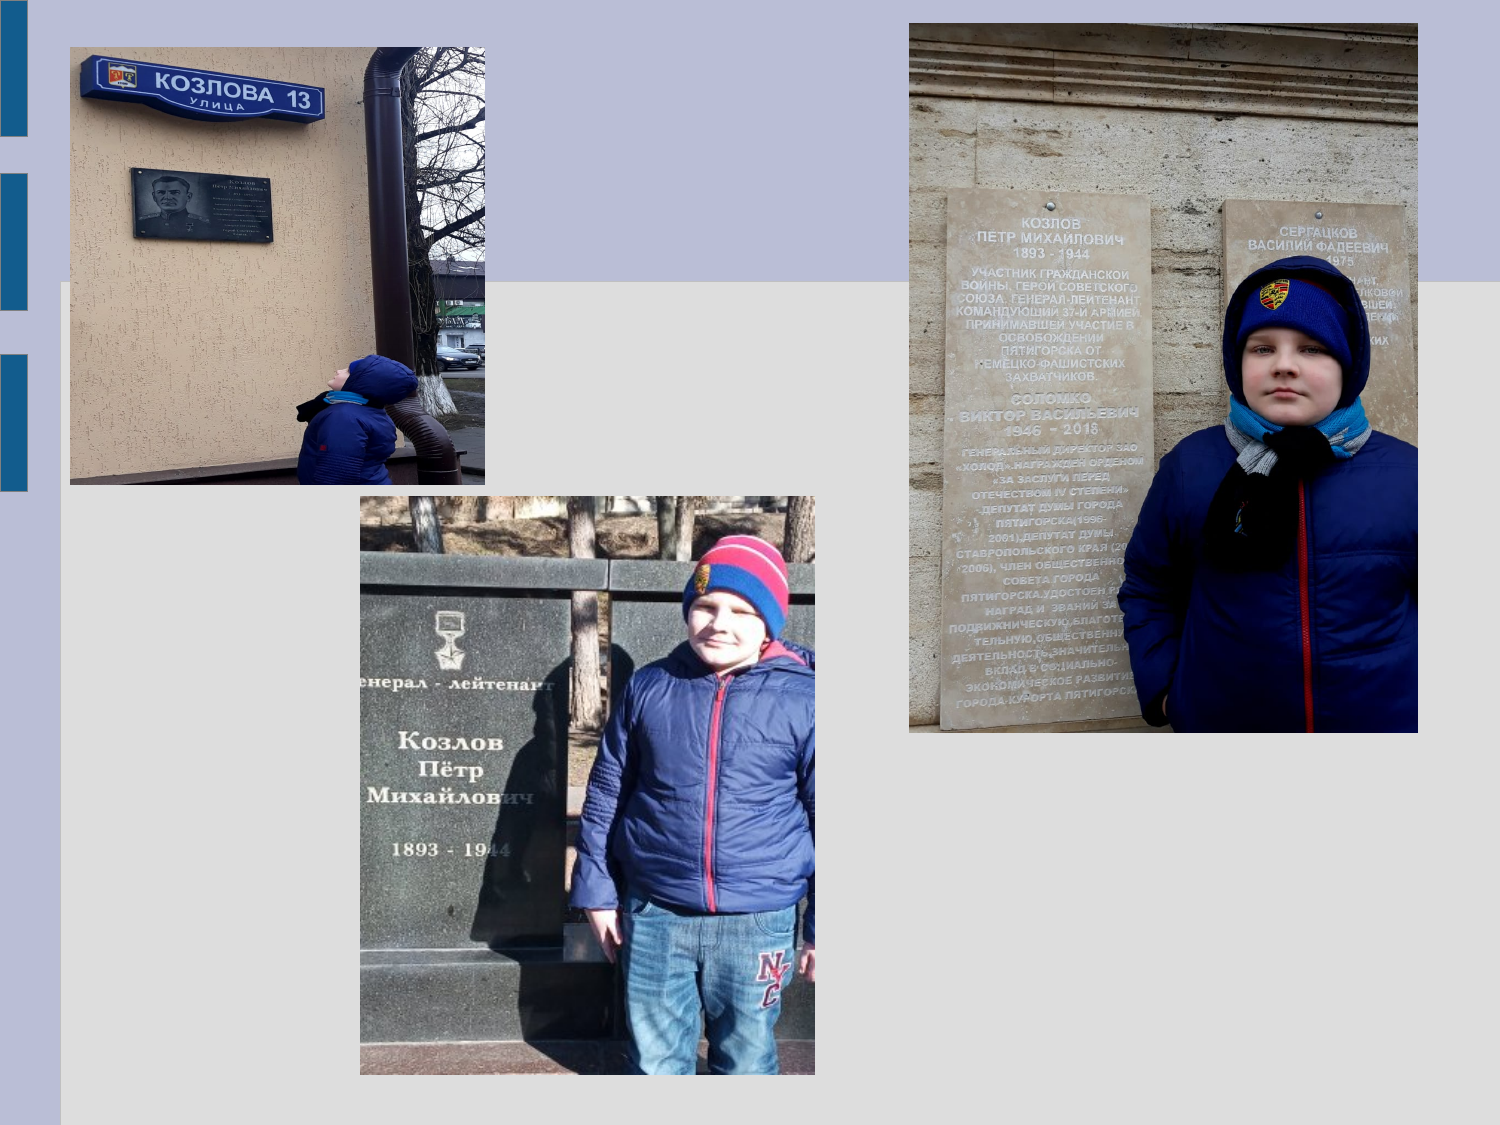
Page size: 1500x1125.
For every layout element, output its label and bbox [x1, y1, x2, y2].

picture [70, 47, 485, 485]
picture [909, 23, 1418, 733]
picture [360, 496, 815, 1075]
